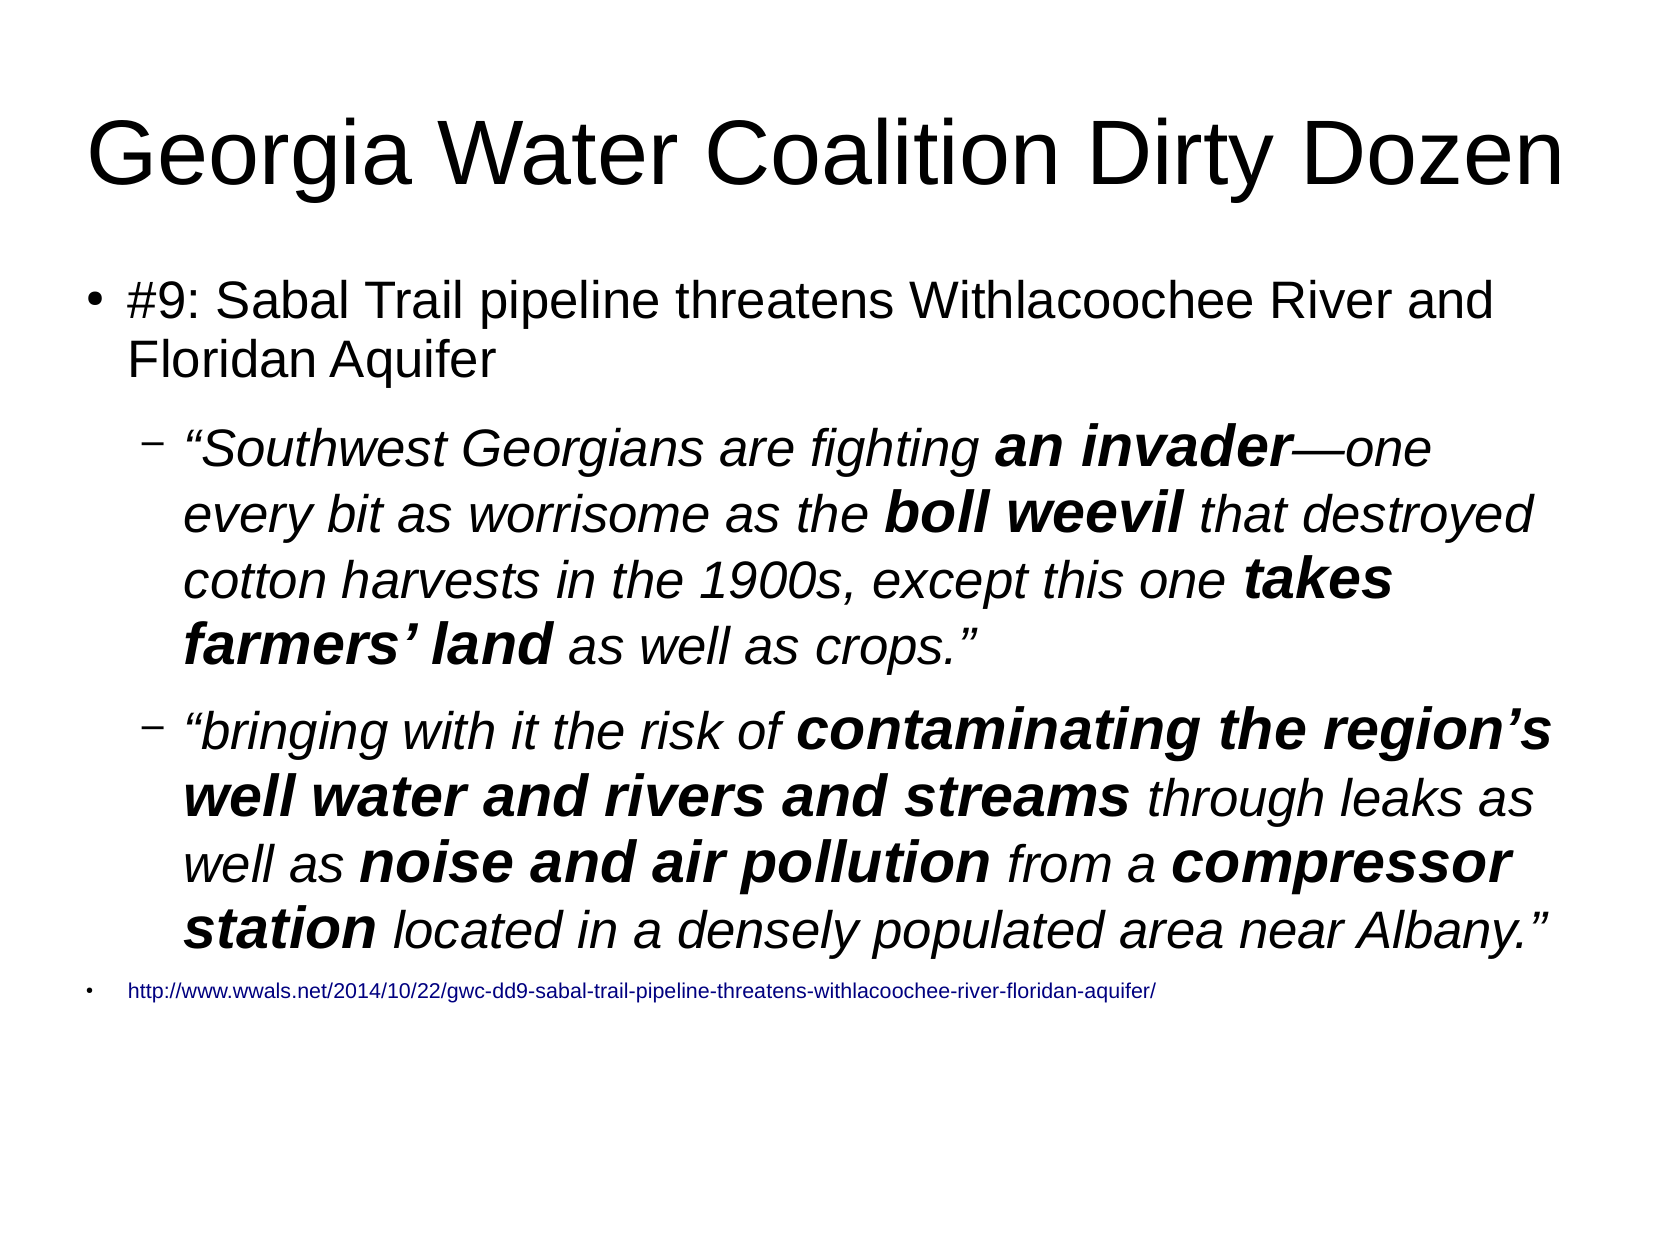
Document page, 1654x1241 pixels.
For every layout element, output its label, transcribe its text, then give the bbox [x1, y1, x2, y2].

list #9: Sabal Trail pipeline threatens Withlacoochee River and Floridan Aquifer “Southwest Georgians are fighting an invader—one every bit as worrisome as the boll weevil that destroyed cotton harvests in the 1900s, except this one takes farmers’ land as well as crops.” “bringing with it the risk of contaminating the region’s well water and rivers and streams through leaks as well as noise and air pollution from a compressor station located in a densely populated area near Albany.” http://www.wwals.net/2014/10/22/gwc-dd9-sabal-trail-pipeline-threatens-withlacoochee-river-floridan-aquifer/ [71, 270, 1561, 1066]
title Georgia Water Coalition Dirty Dozen [82, 49, 1571, 257]
